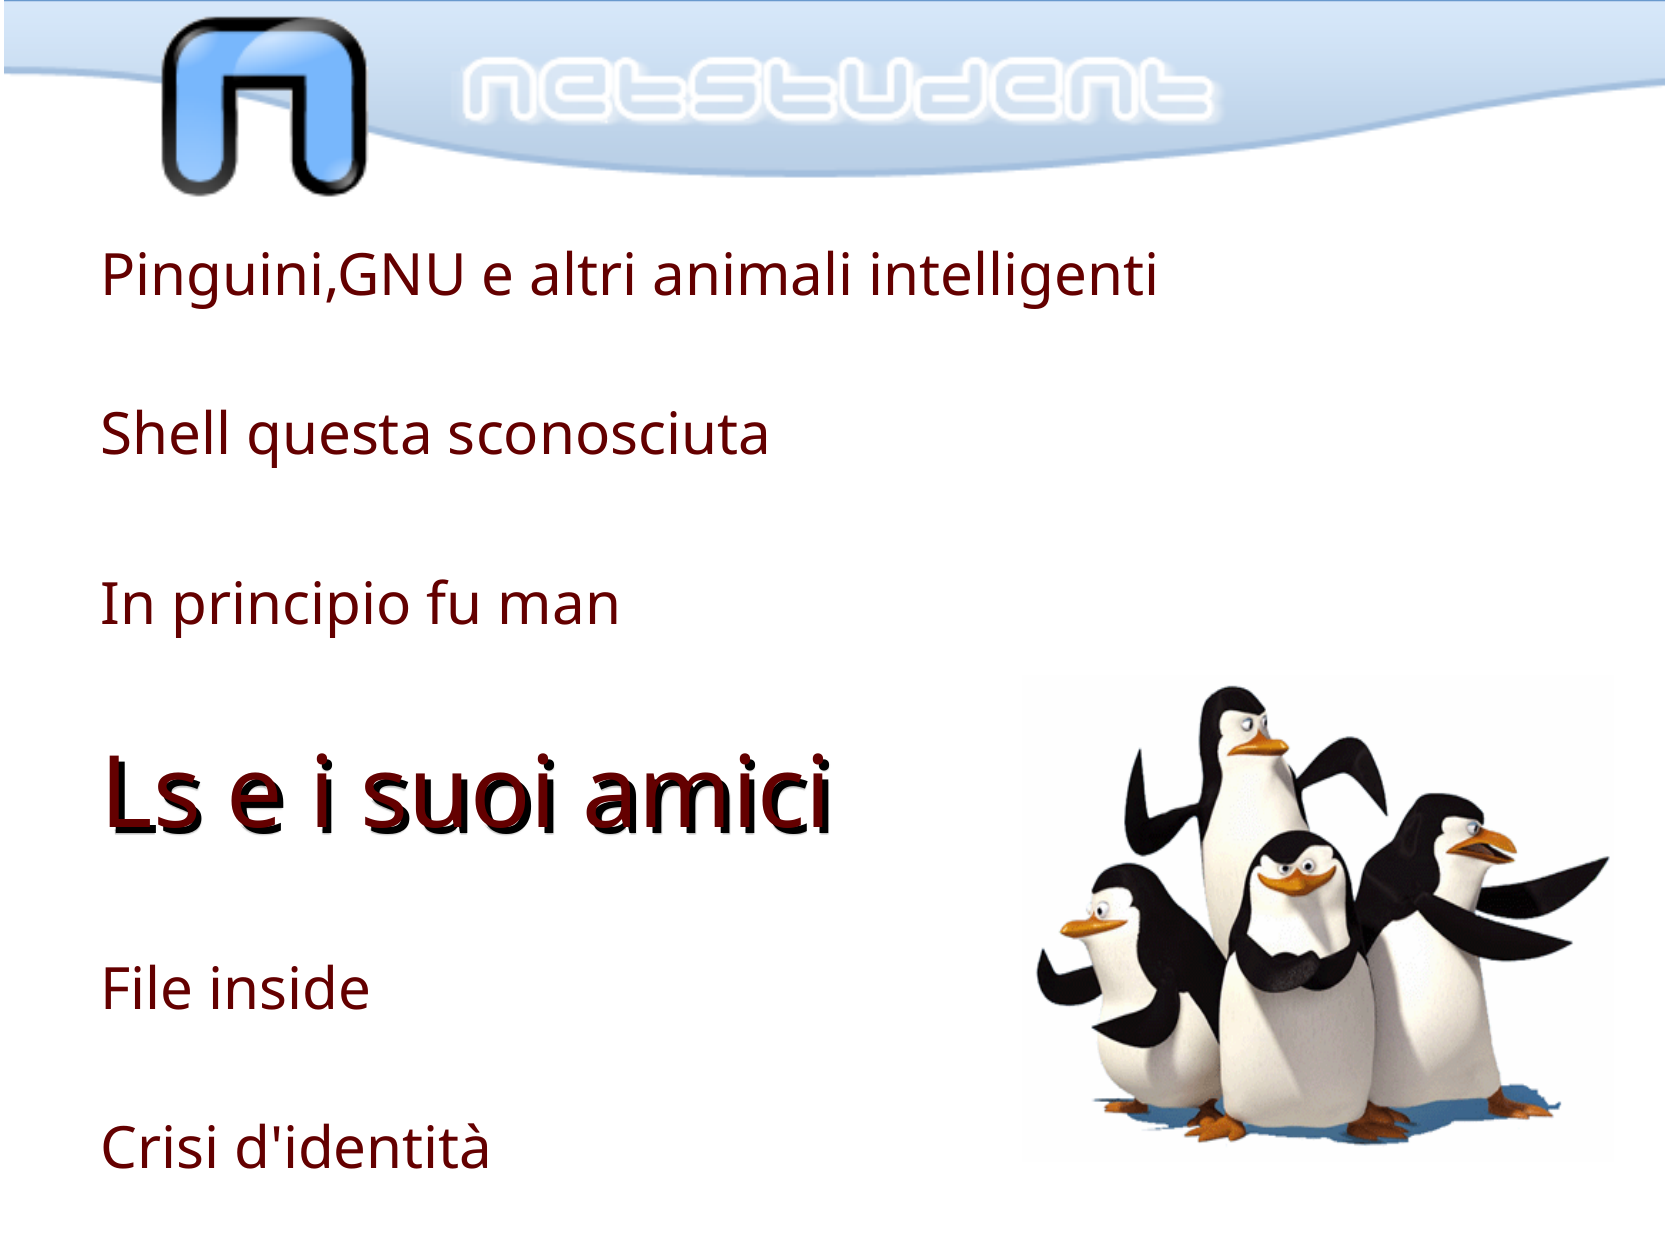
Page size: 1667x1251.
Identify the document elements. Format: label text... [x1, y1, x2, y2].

title Pinguini,GNU e altri animali intelligenti Shell questa sconosciuta In principio fu man Ls e i suoi amici File inside Crisi d'identità [94, 296, 1447, 1123]
picture [0, 0, 1667, 1251]
